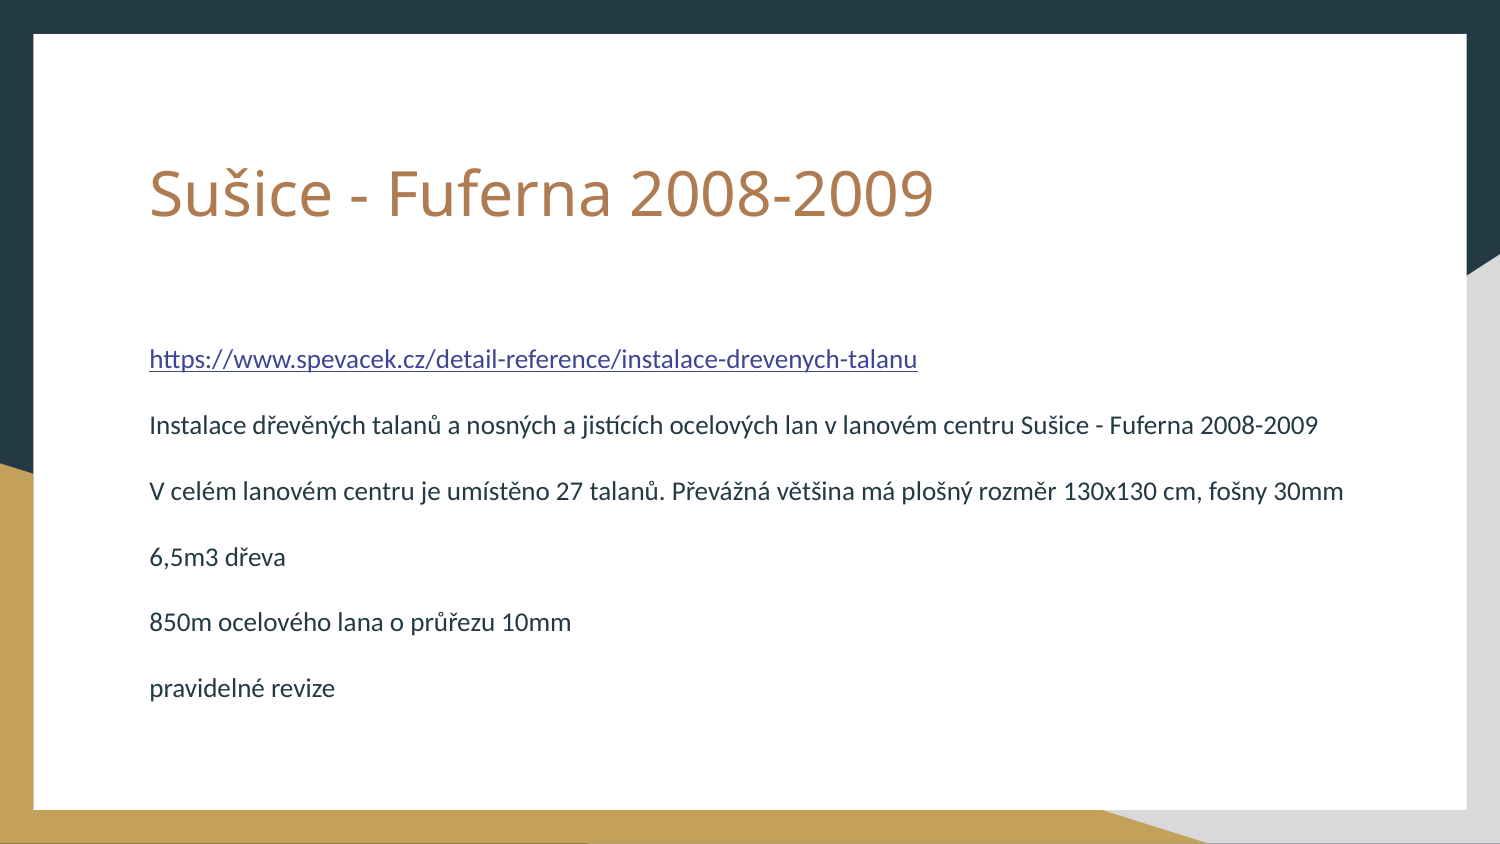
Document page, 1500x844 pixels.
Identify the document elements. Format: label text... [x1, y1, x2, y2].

title Sušice - Fuferna 2008-2009 [134, 138, 1366, 296]
list https://www.spevacek.cz/detail-reference/instalace-drevenych-talanu Instalace dřevěných talanů a nosných a jistících ocelových lan v lanovém centru Sušice - Fuferna 2008-2009 V celém lanovém centru je umístěno 27 talanů. Převážná většina má plošný rozměr 130x130 cm, fošny 30mm 6,5m3 dřeva 850m ocelového lana o průřezu 10mm pravidelné revize [134, 326, 1366, 729]
